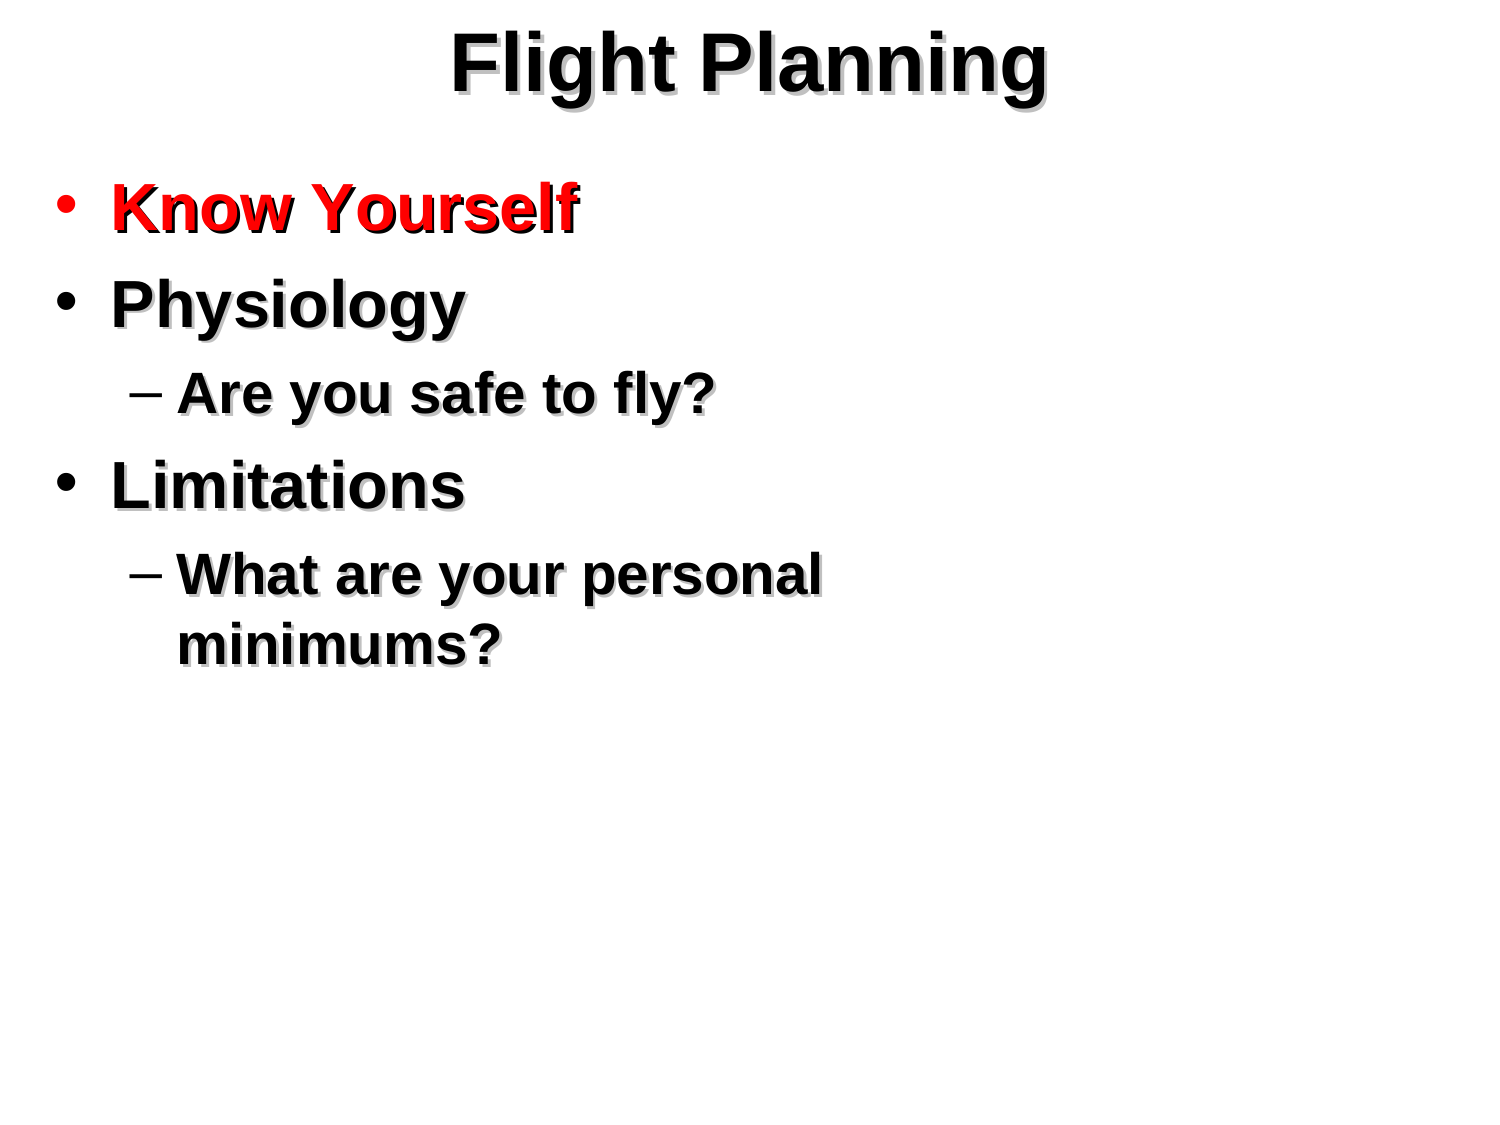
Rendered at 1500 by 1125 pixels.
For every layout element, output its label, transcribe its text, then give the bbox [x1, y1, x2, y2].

title Flight Planning [0, 3, 1500, 113]
list Know Yourself Physiology Are you safe to fly? Limitations What are your personal minimums? [39, 156, 976, 899]
